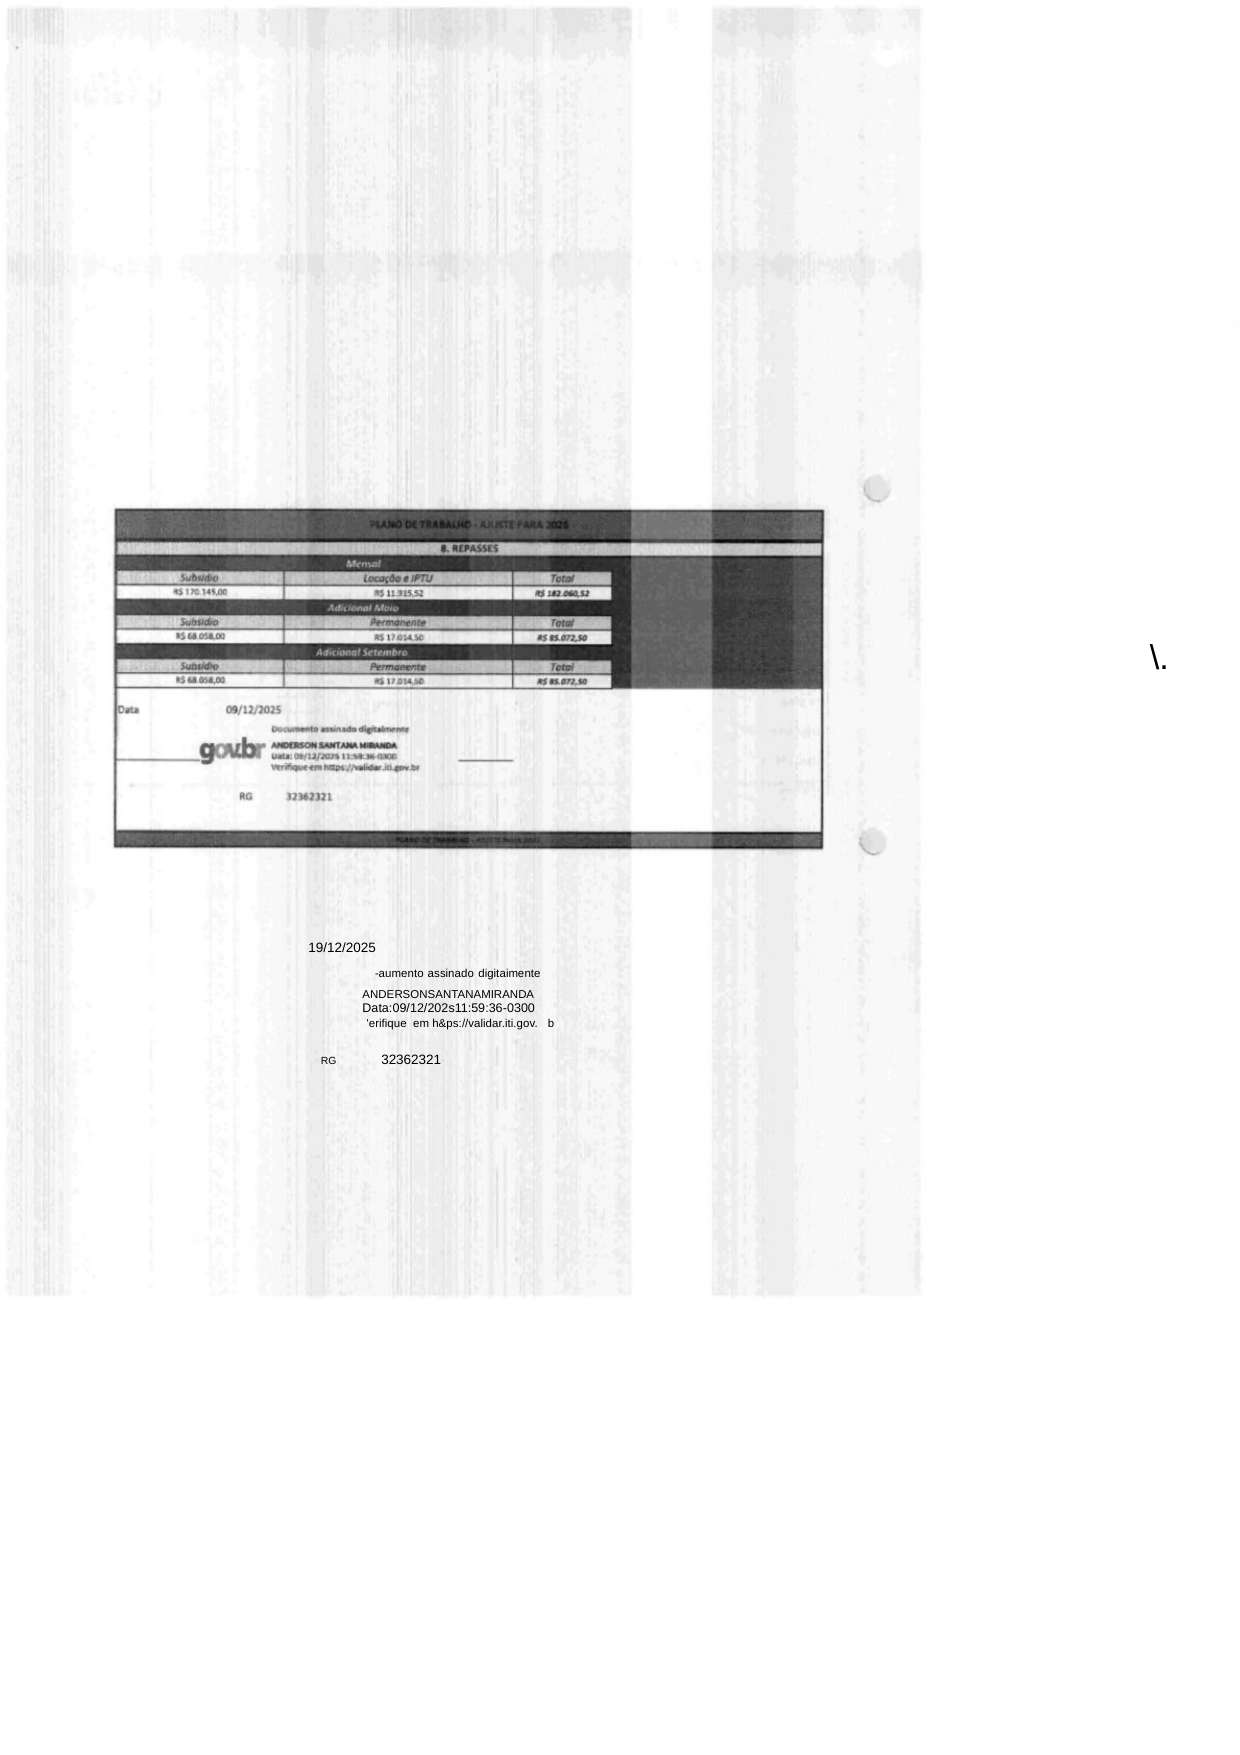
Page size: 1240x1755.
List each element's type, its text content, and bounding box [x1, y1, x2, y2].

text_box b [547, 1016, 580, 1030]
text_box ANDERSONSANTANAMIRANDA Data:09/12/202s11:59:36-0300 'erifique em h&ps://validar.iti.gov. [362, 987, 562, 1030]
text_box \. [1149, 637, 1195, 677]
text_box 32362321 [381, 1052, 467, 1068]
text_box [0, 0, 1240, 1755]
text_box RG [320, 1055, 362, 1067]
text_box 19/12/2025 -aumento assinado digitaimente [308, 939, 564, 980]
